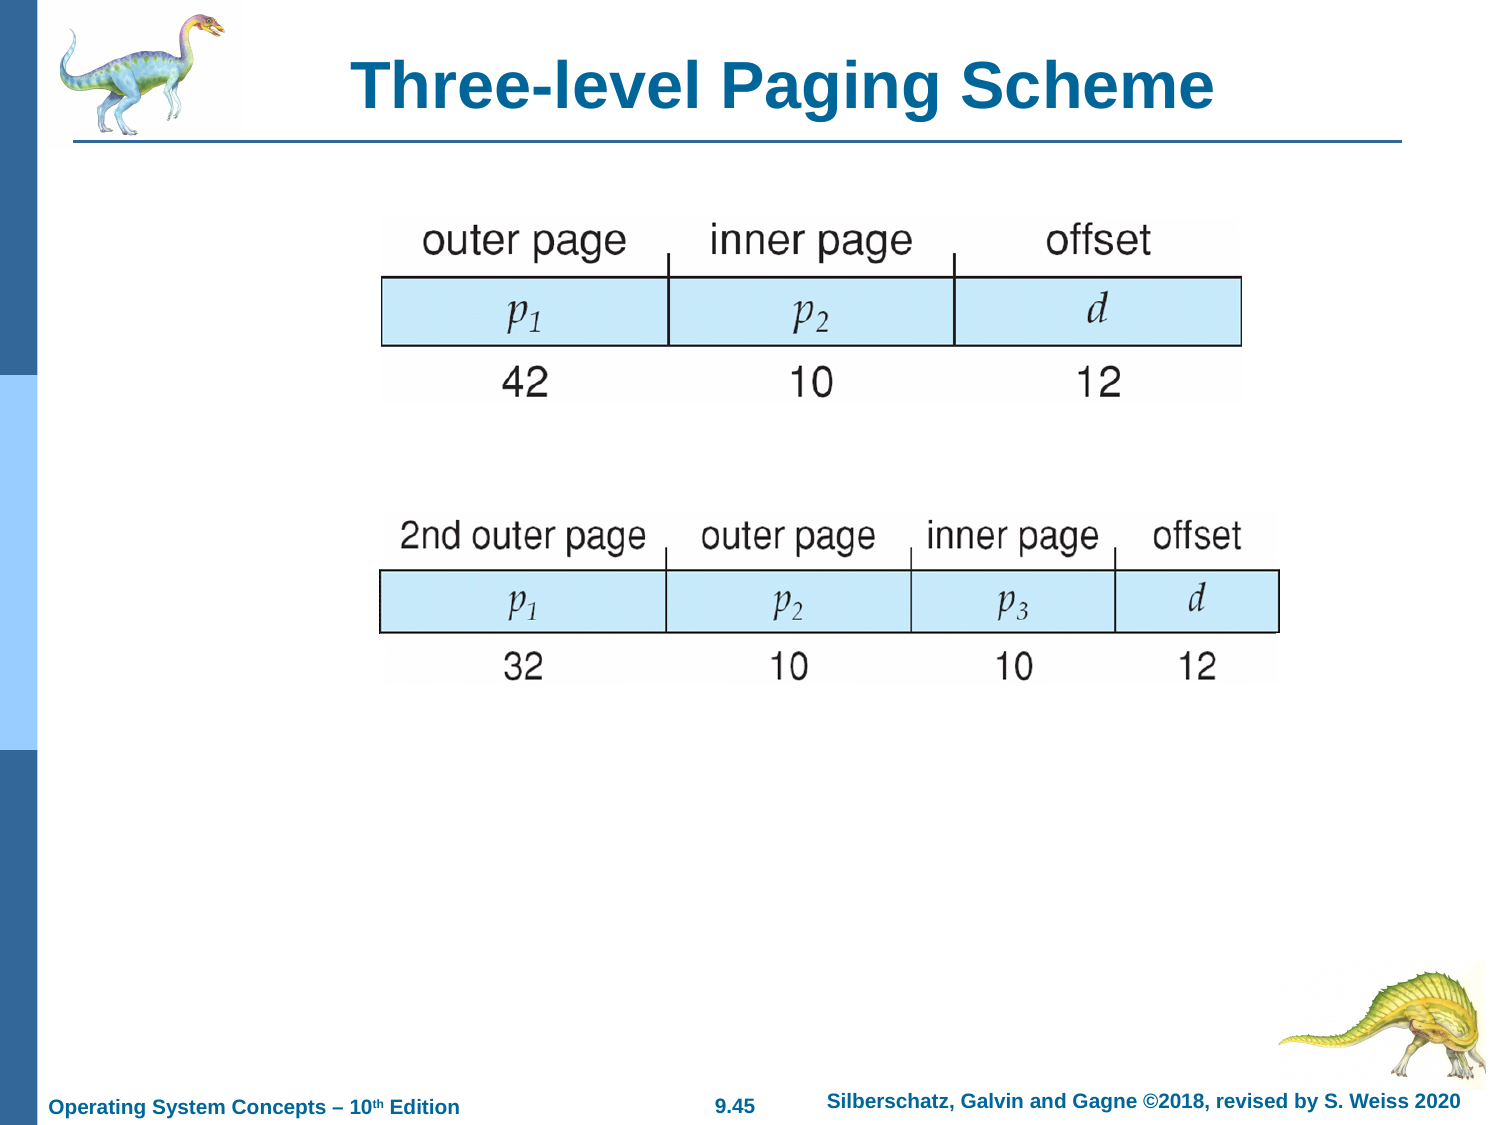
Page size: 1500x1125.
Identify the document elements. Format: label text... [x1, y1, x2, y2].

picture [46, 0, 243, 149]
title Three-level Paging Scheme [141, 35, 1425, 130]
picture [381, 212, 1242, 404]
picture [379, 513, 1280, 688]
picture [1275, 959, 1486, 1090]
